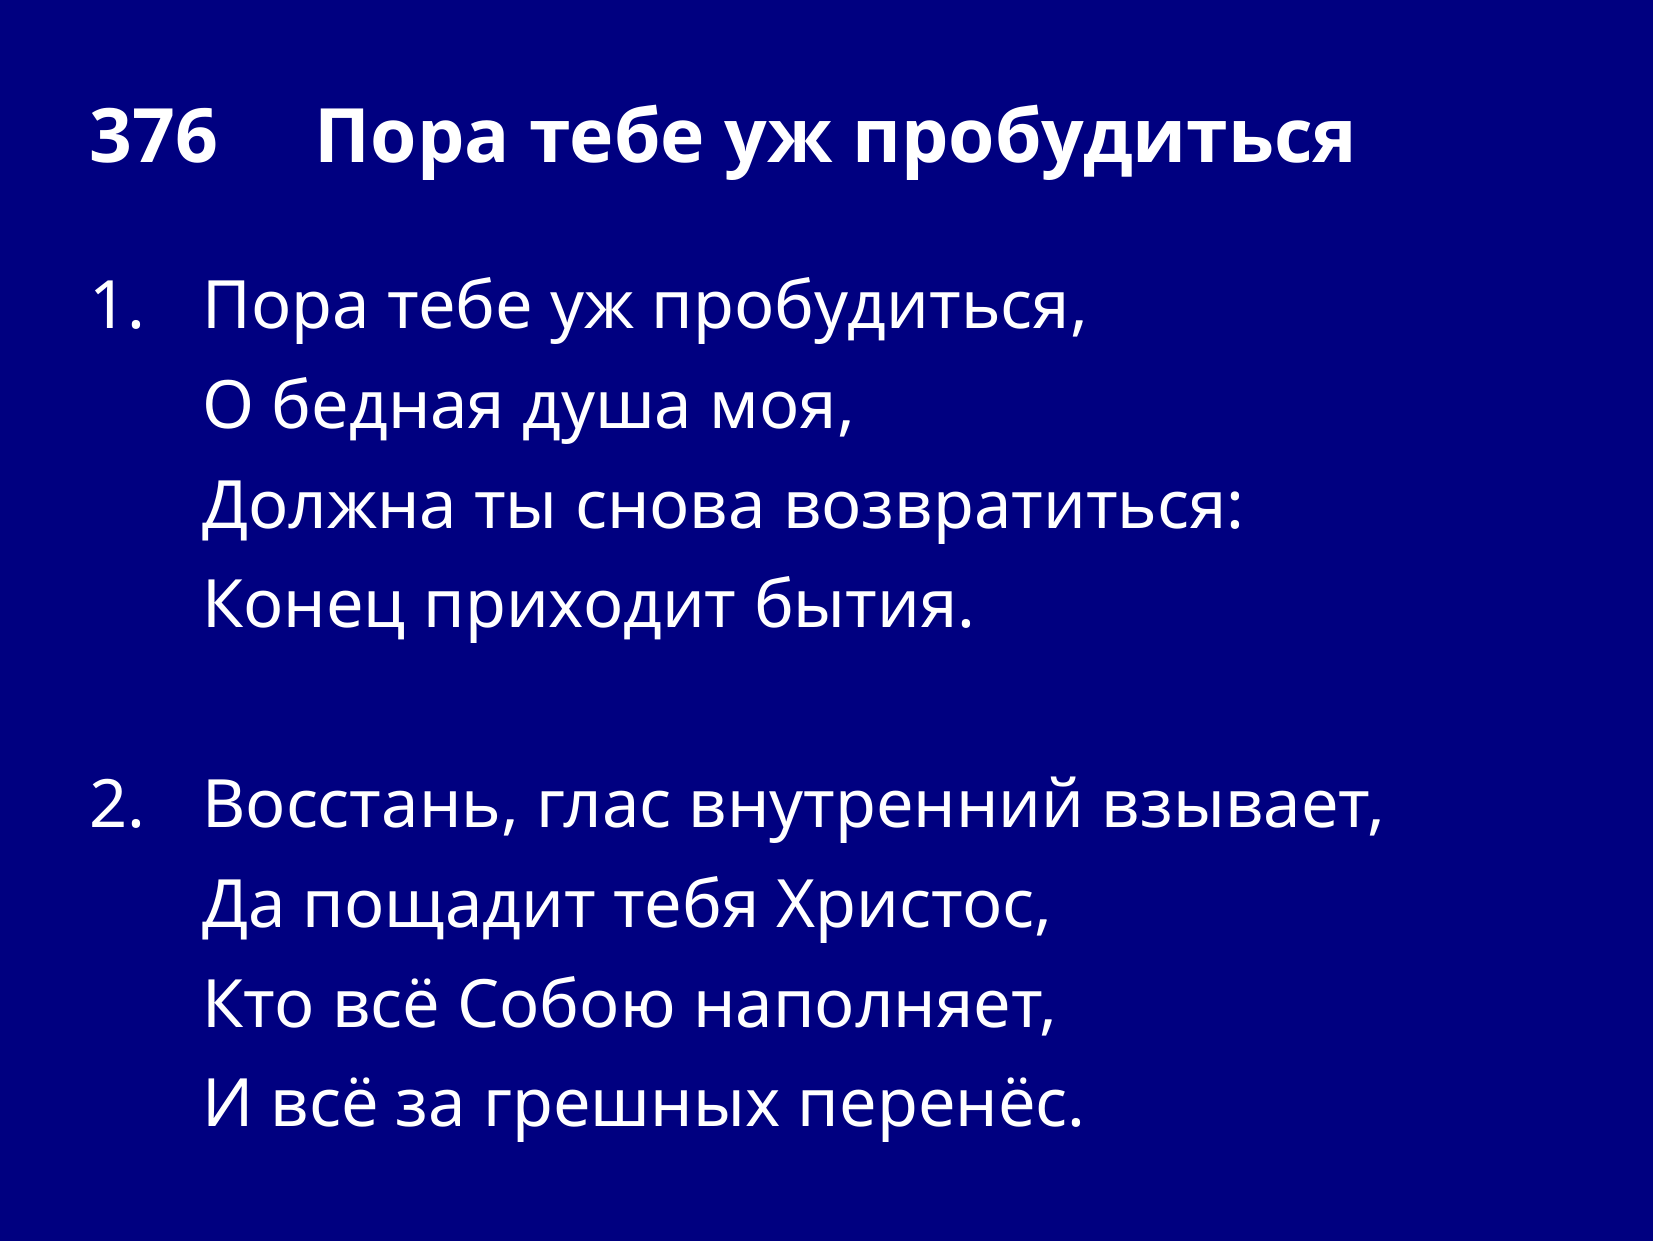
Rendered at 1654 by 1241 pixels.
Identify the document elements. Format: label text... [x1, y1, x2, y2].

text_box 1. Пора тебе уж пробудиться, О бедная душа моя, Должна ты снова возвратиться: Конец приходит бытия. 2. Восстань, глас внутренний взывает, Да пощадит тебя Христос, Кто всё Собою наполняет, И всё за грешных перенёс. [75, 188, 1576, 1163]
text_box 376 Пора тебе уж пробудиться [75, 75, 1576, 188]
